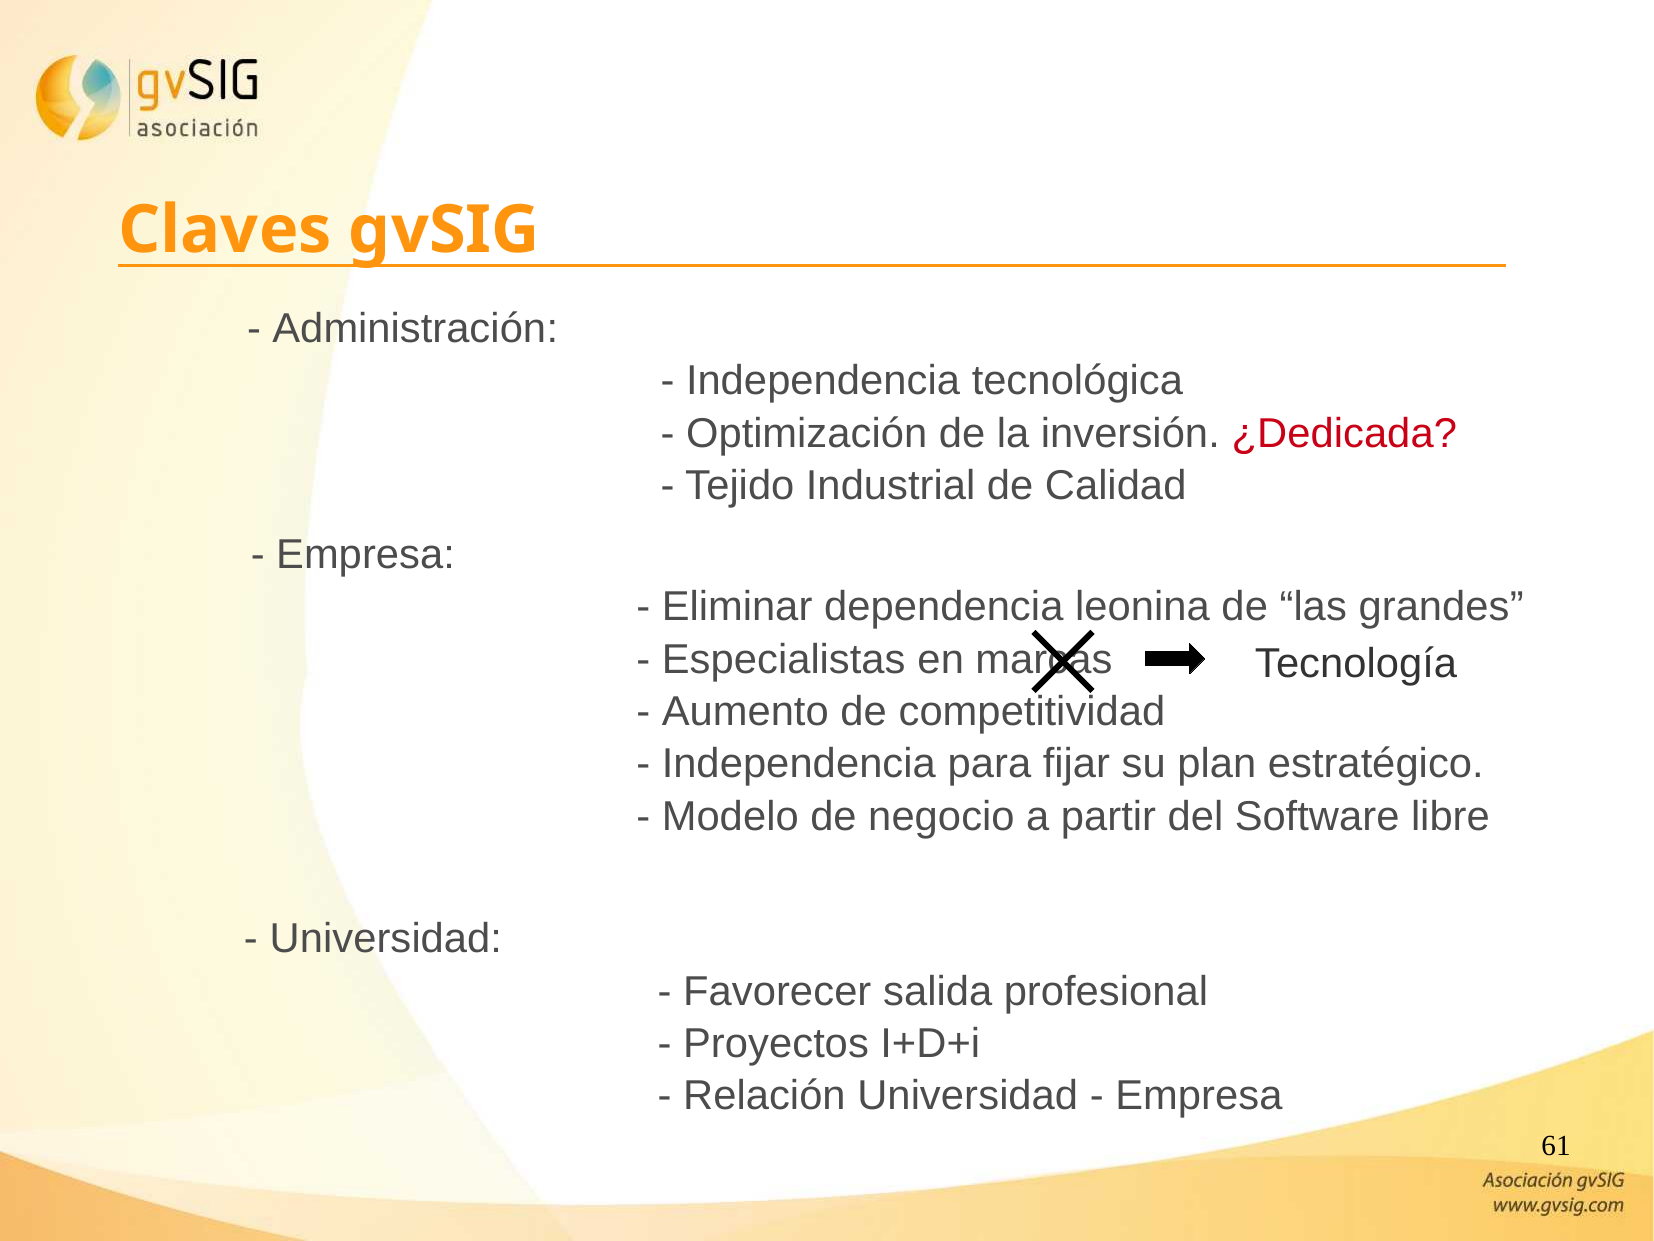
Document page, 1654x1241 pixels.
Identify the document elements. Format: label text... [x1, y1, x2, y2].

text_box [1145, 643, 1205, 674]
title Claves gvSIG [118, 177, 1607, 276]
picture [0, 0, 1654, 1241]
text_box - Empresa: - Eliminar dependencia leonina de “las grandes” - Especialistas en marcas - Aumento de competitividad - Independencia para fijar su plan estratégico. - Modelo de negocio a partir del Software libre [58, 523, 1562, 907]
text_box - Universidad: - Favorecer salida profesional - Proyectos I+D+i - Relación Universidad - Empresa [52, 907, 1636, 1151]
text_box - Administración: - Independencia tecnológica - Optimización de la inversión. ¿Dedicada? - Tejido Industrial de Calidad [55, 297, 1483, 544]
text_box Tecnología [1240, 631, 1506, 694]
